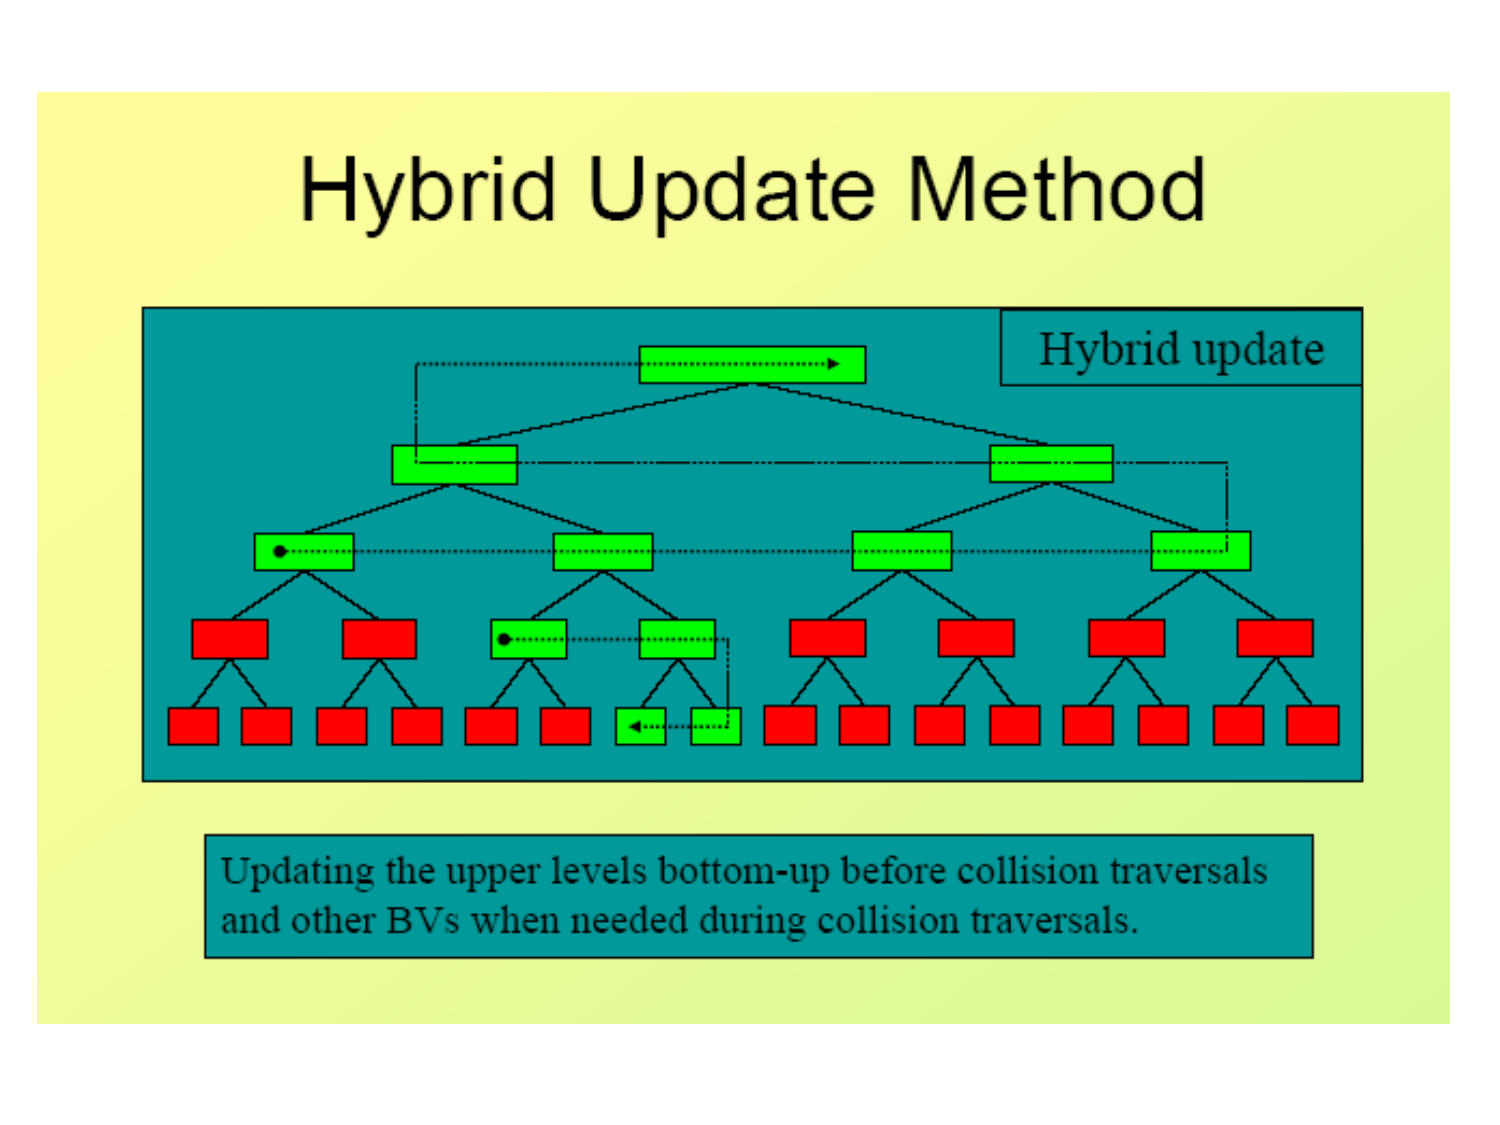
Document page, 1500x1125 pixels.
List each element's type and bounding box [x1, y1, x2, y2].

picture [37, 92, 1450, 1024]
